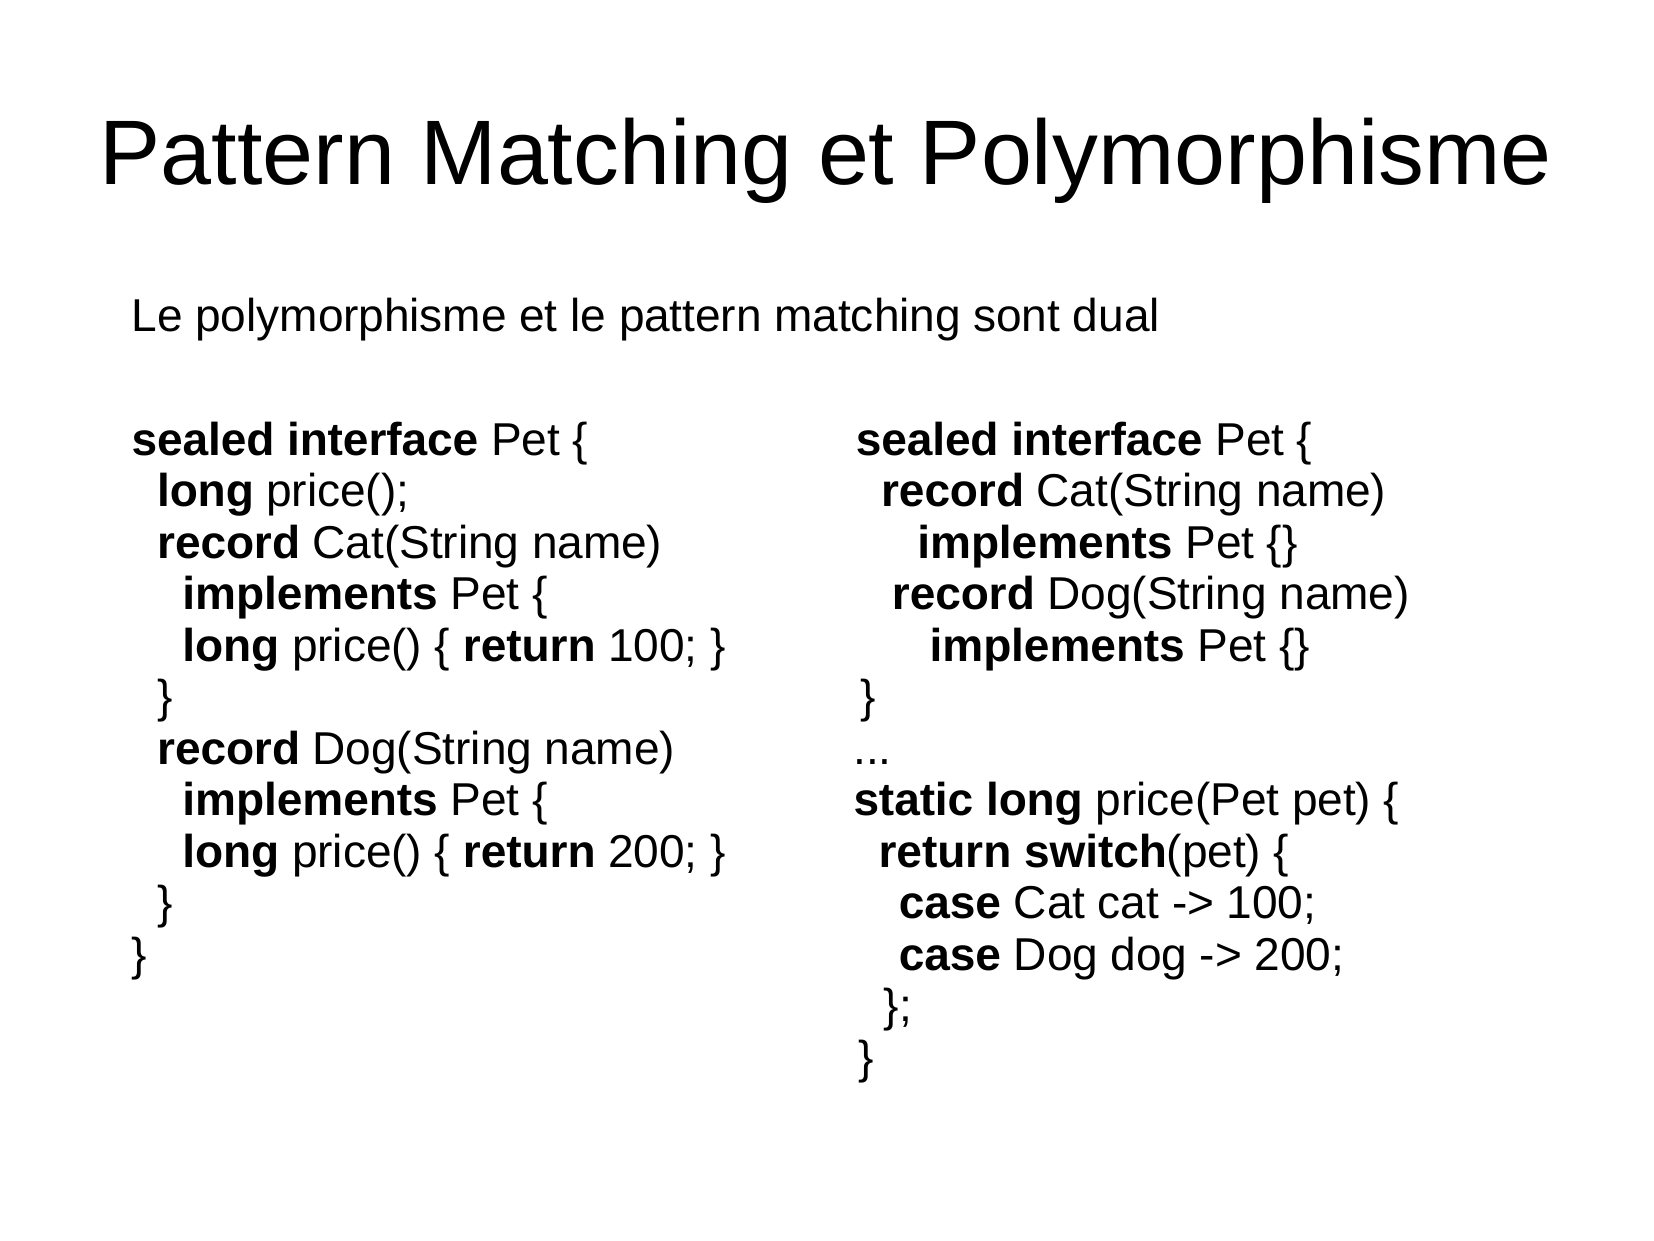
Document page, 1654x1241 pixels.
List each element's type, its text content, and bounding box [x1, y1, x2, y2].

title Pattern Matching et Polymorphisme [82, 49, 1571, 257]
list Le polymorphisme et le pattern matching sont dual sealed interface Pet { sealed interface Pet { long price(); record Cat(String name) record Cat(String name) implements Pet {} implements Pet { record Dog(String name) long price() { return 100; } implements Pet {} } } record Dog(String name) ... implements Pet { static long price(Pet pet) { long price() { return 200; } return switch(pet) { } case Cat cat -> 100; } case Dog dog -> 200; }; } [82, 290, 1571, 1096]
